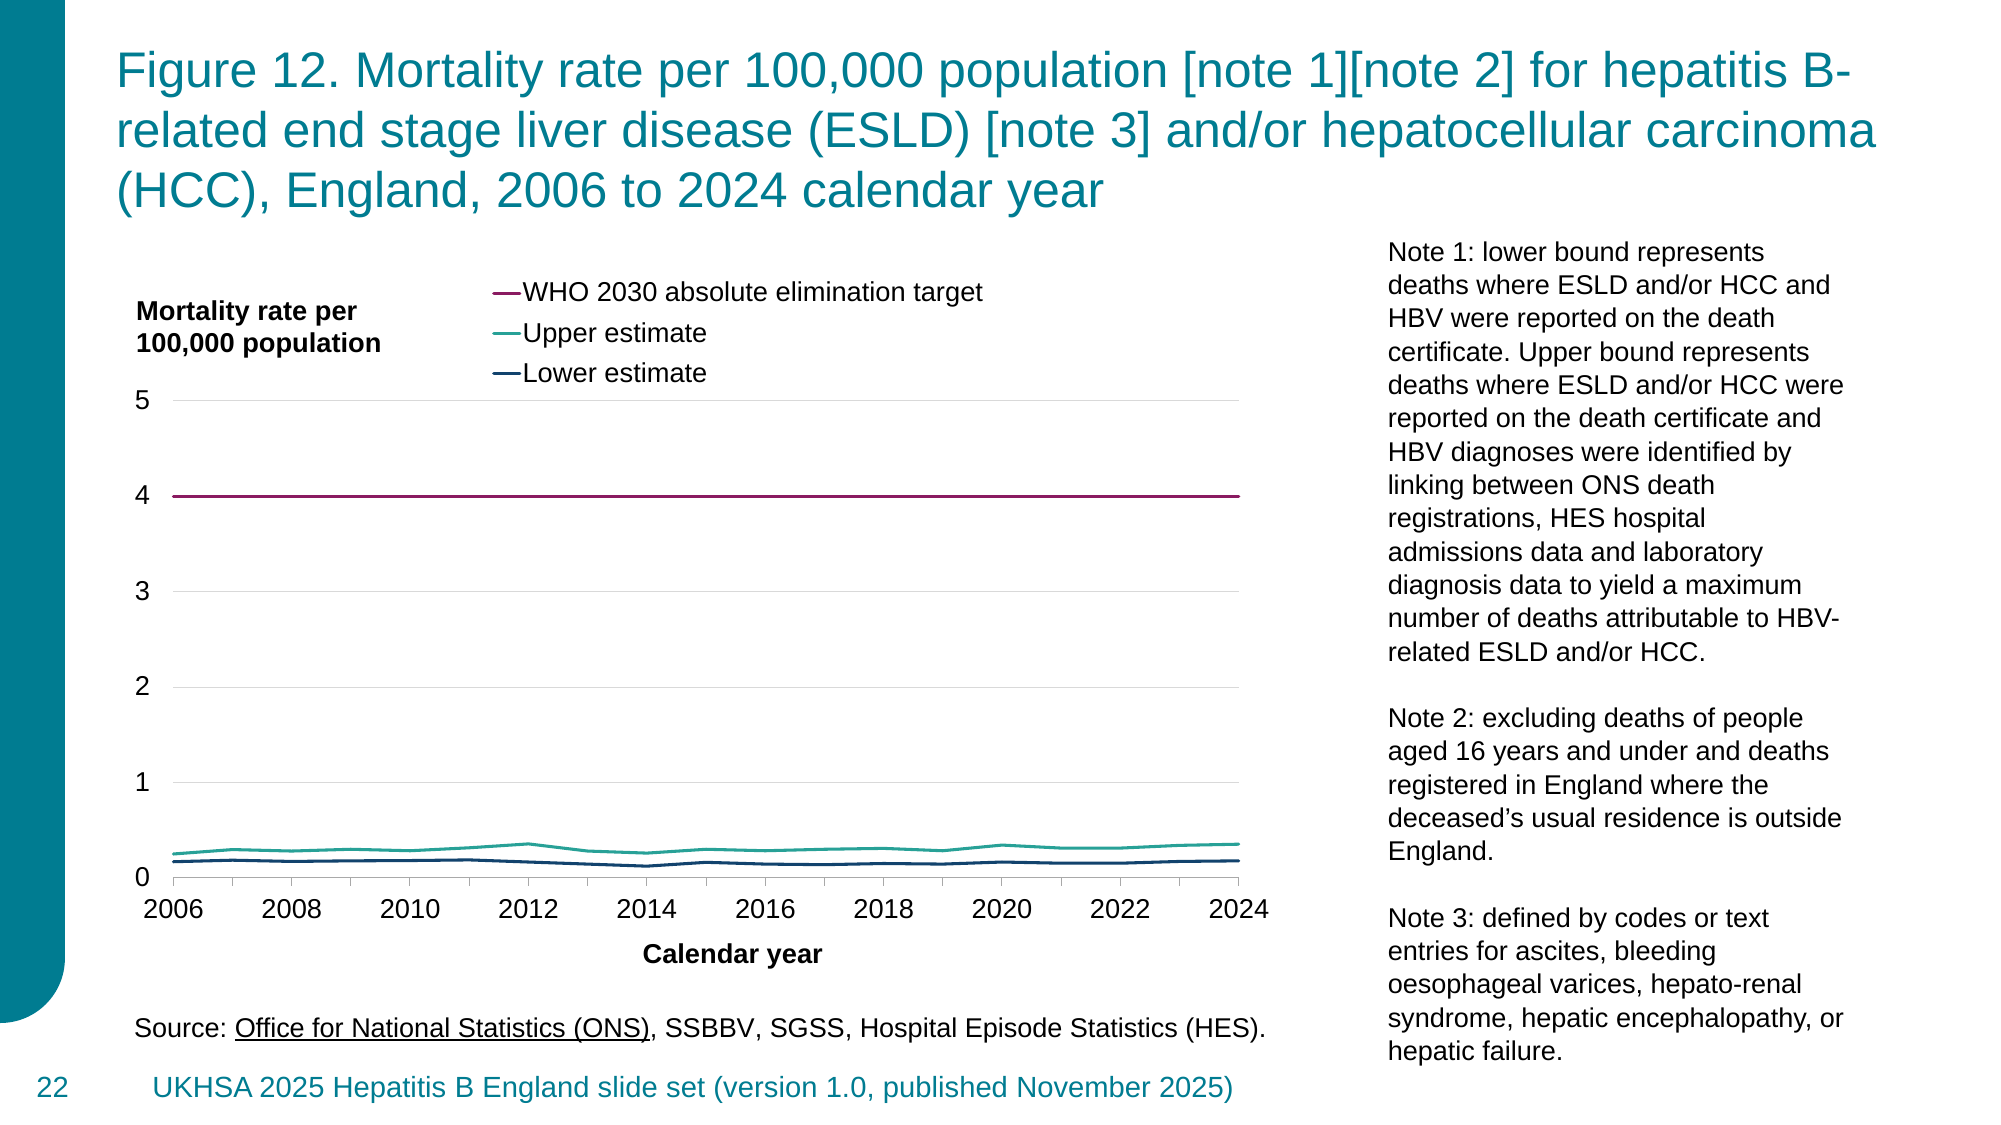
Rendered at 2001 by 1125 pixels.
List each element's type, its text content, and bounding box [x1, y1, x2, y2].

text_box UKHSA 2025 Hepatitis B England slide set (version 1.0, published November 2025) [137, 1056, 1780, 1116]
picture [119, 261, 1281, 994]
text_box Source: Office for National Statistics (ONS), SSBBV, SGSS, Hospital Episode Statistics (HES). [119, 1002, 1336, 1049]
text_box [21, 1056, 120, 1117]
title Figure 12. Mortality rate per 100,000 population [note 1][note 2] for hepatitis B-related end stage liver disease (ESLD) [note 3] and/or hepatocellular carcinoma (HCC), England, 2006 to 2024 calendar year [101, 0, 1926, 219]
text_box Note 1: lower bound represents deaths where ESLD and/or HCC and HBV were reported on the death certificate. Upper bound represents deaths where ESLD and/or HCC were reported on the death certificate and HBV diagnoses were identified by linking between ONS death registrations, HES hospital admissions data and laboratory diagnosis data to yield a maximum number of deaths attributable to HBV-related ESLD and/or HCC. Note 2: excluding deaths of people aged 16 years and under and deaths registered in England where the deceased’s usual residence is outside England. Note 3: defined by codes or text entries for ascites, bleeding oesophageal varices, hepato-renal syndrome, hepatic encephalopathy, or hepatic failure. [1372, 225, 1863, 1081]
